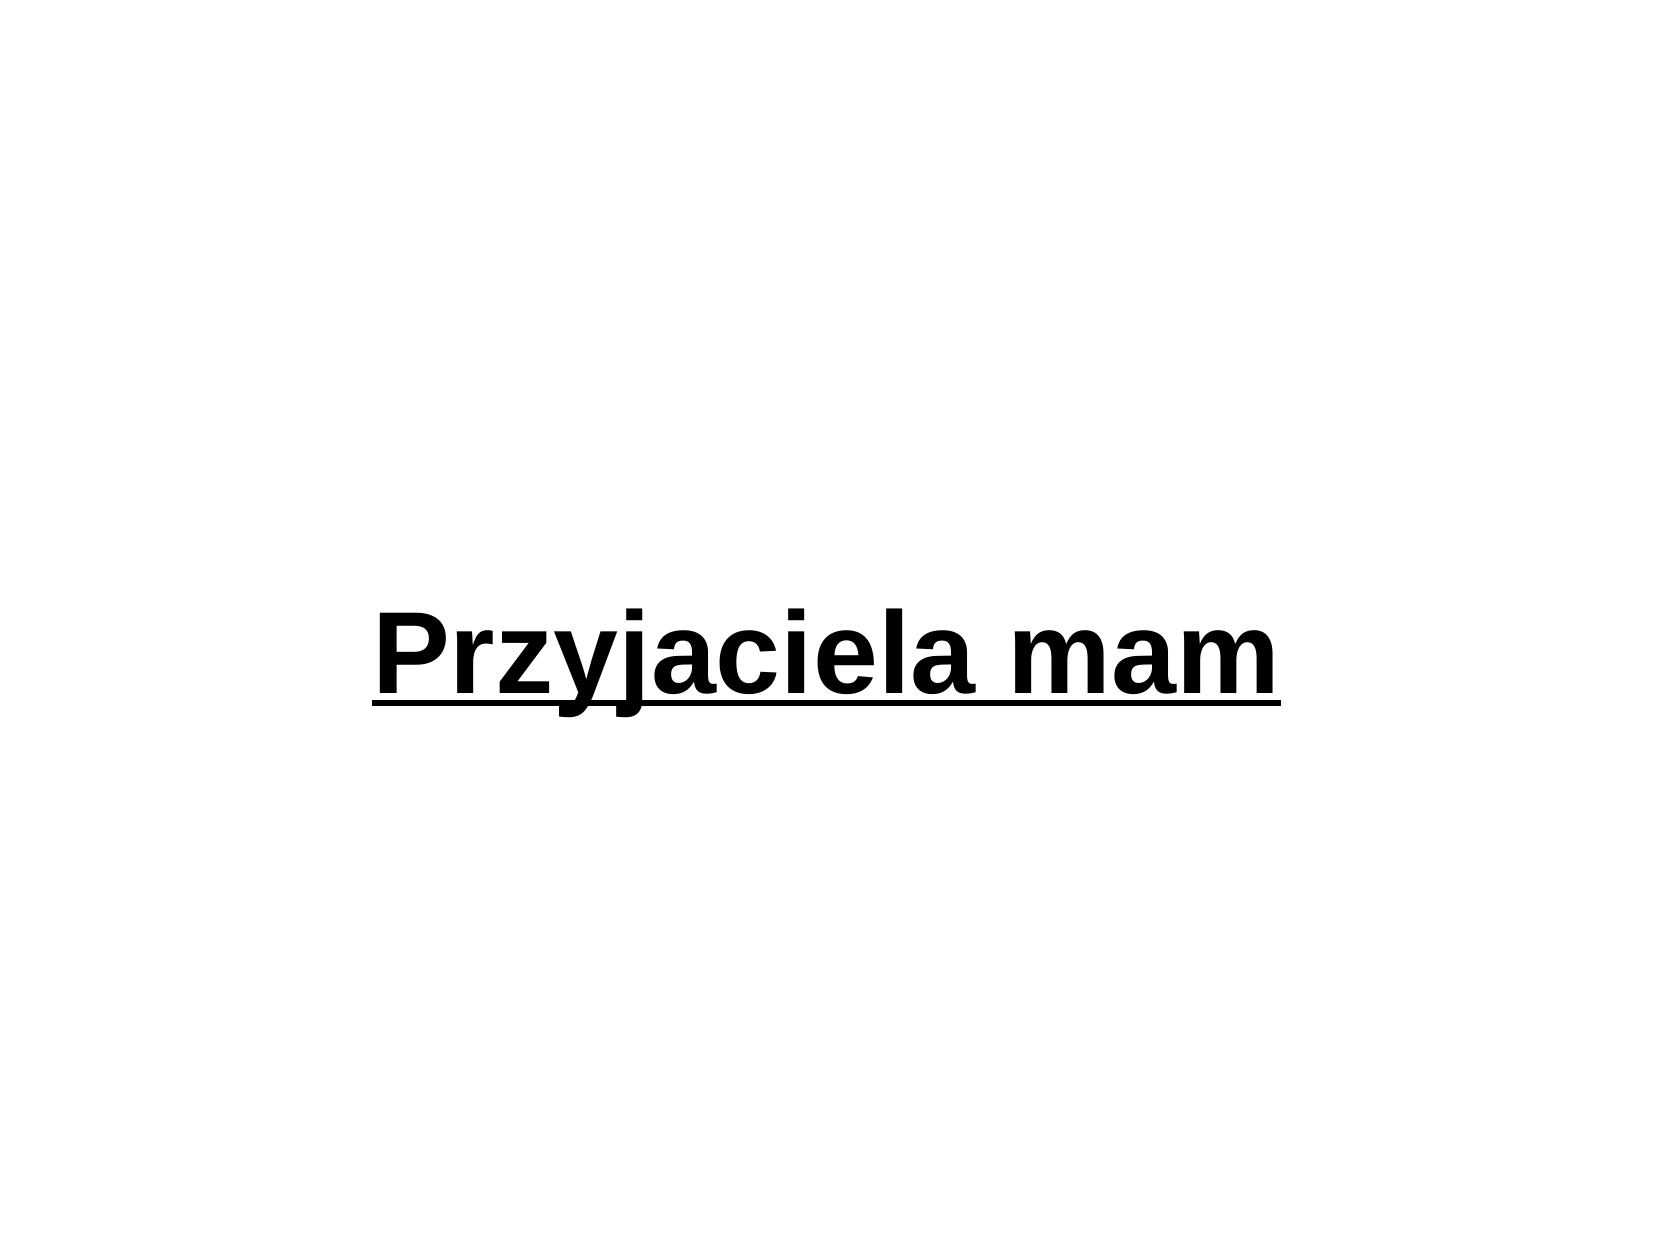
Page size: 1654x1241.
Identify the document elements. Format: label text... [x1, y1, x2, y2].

subtitle Przyjaciela mam [0, 0, 1654, 1241]
